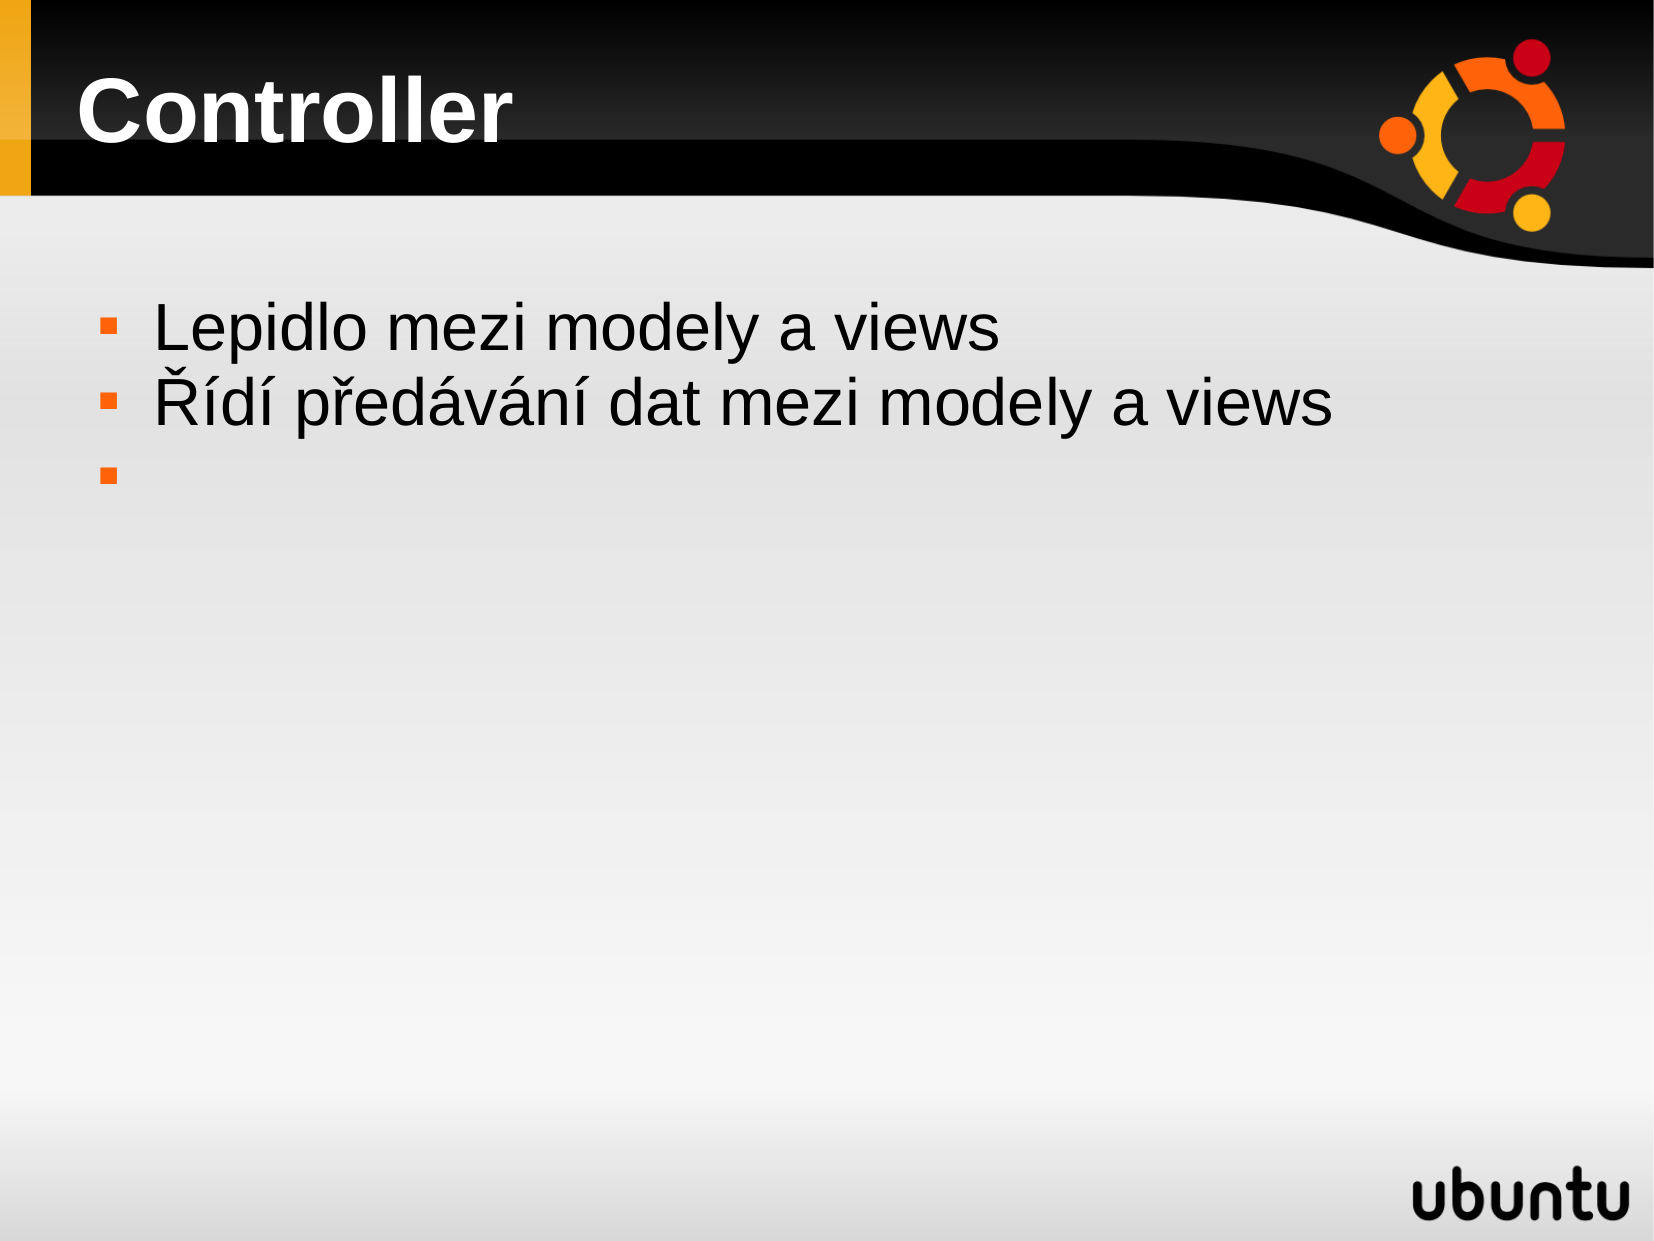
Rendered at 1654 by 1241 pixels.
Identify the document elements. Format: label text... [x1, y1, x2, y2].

picture [0, 0, 1654, 1241]
list Lepidlo mezi modely a views Řídí předávání dat mezi modely a views [82, 290, 1571, 1094]
title Controller [76, 14, 1565, 207]
